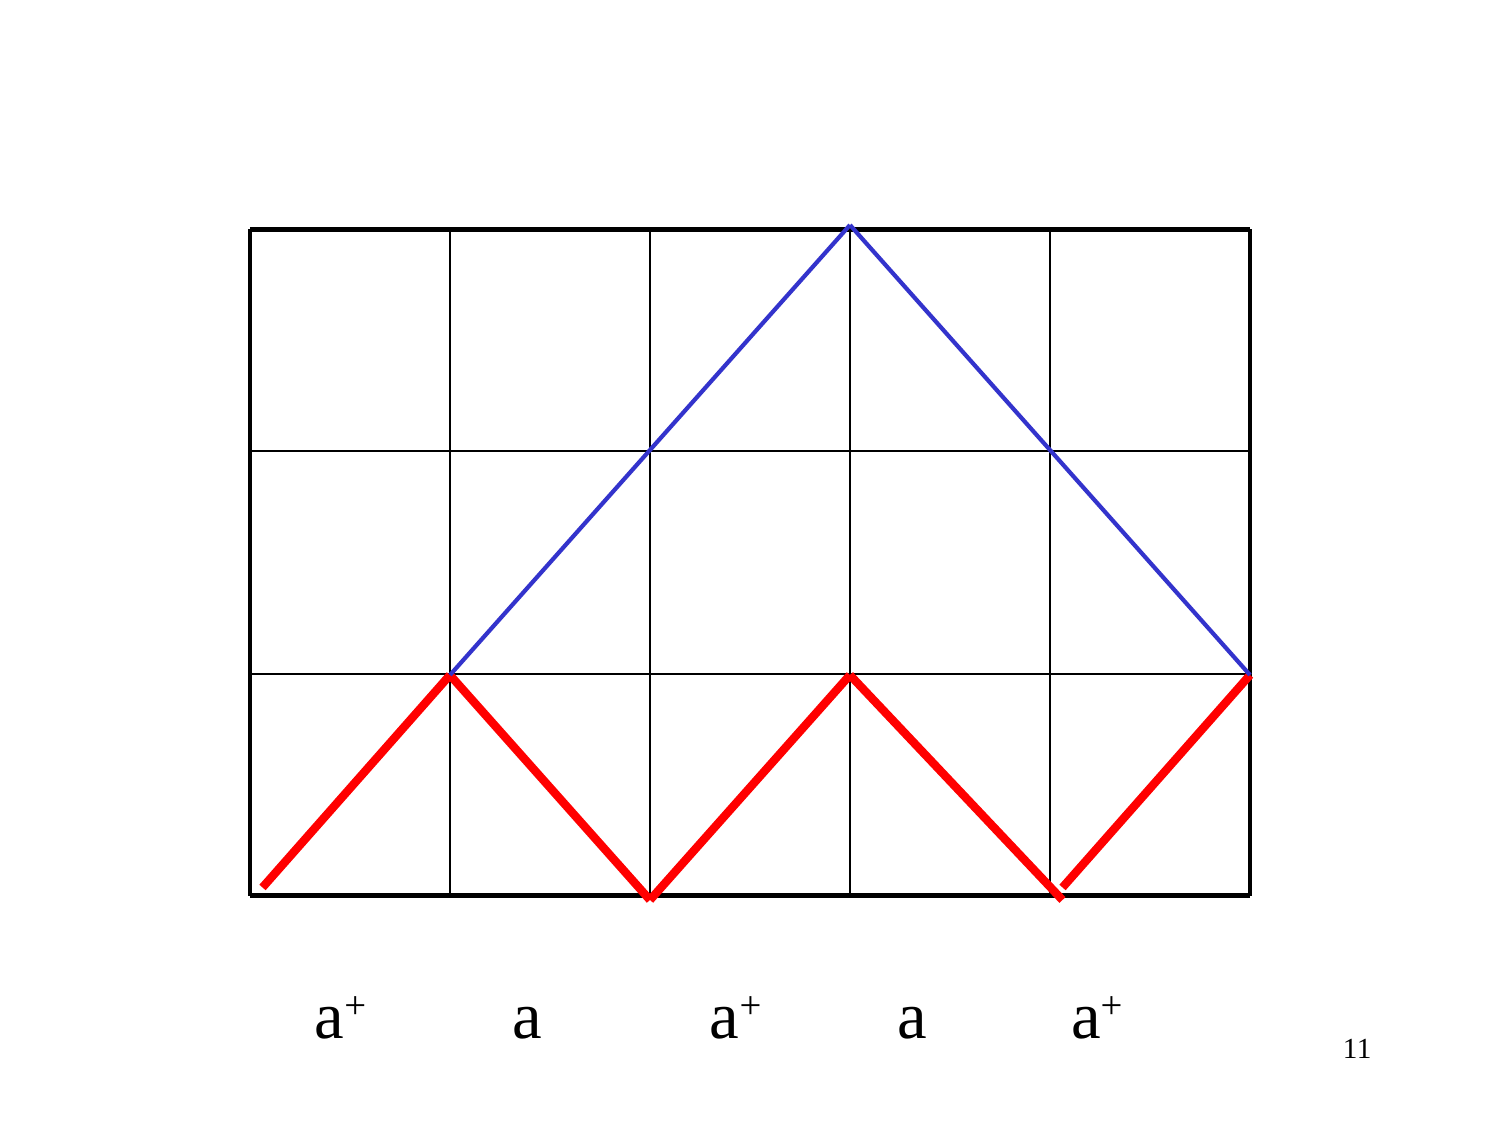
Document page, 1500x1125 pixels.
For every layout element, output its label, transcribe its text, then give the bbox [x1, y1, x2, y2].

text_box a+ a a+ a a+ [249, 975, 1276, 1061]
